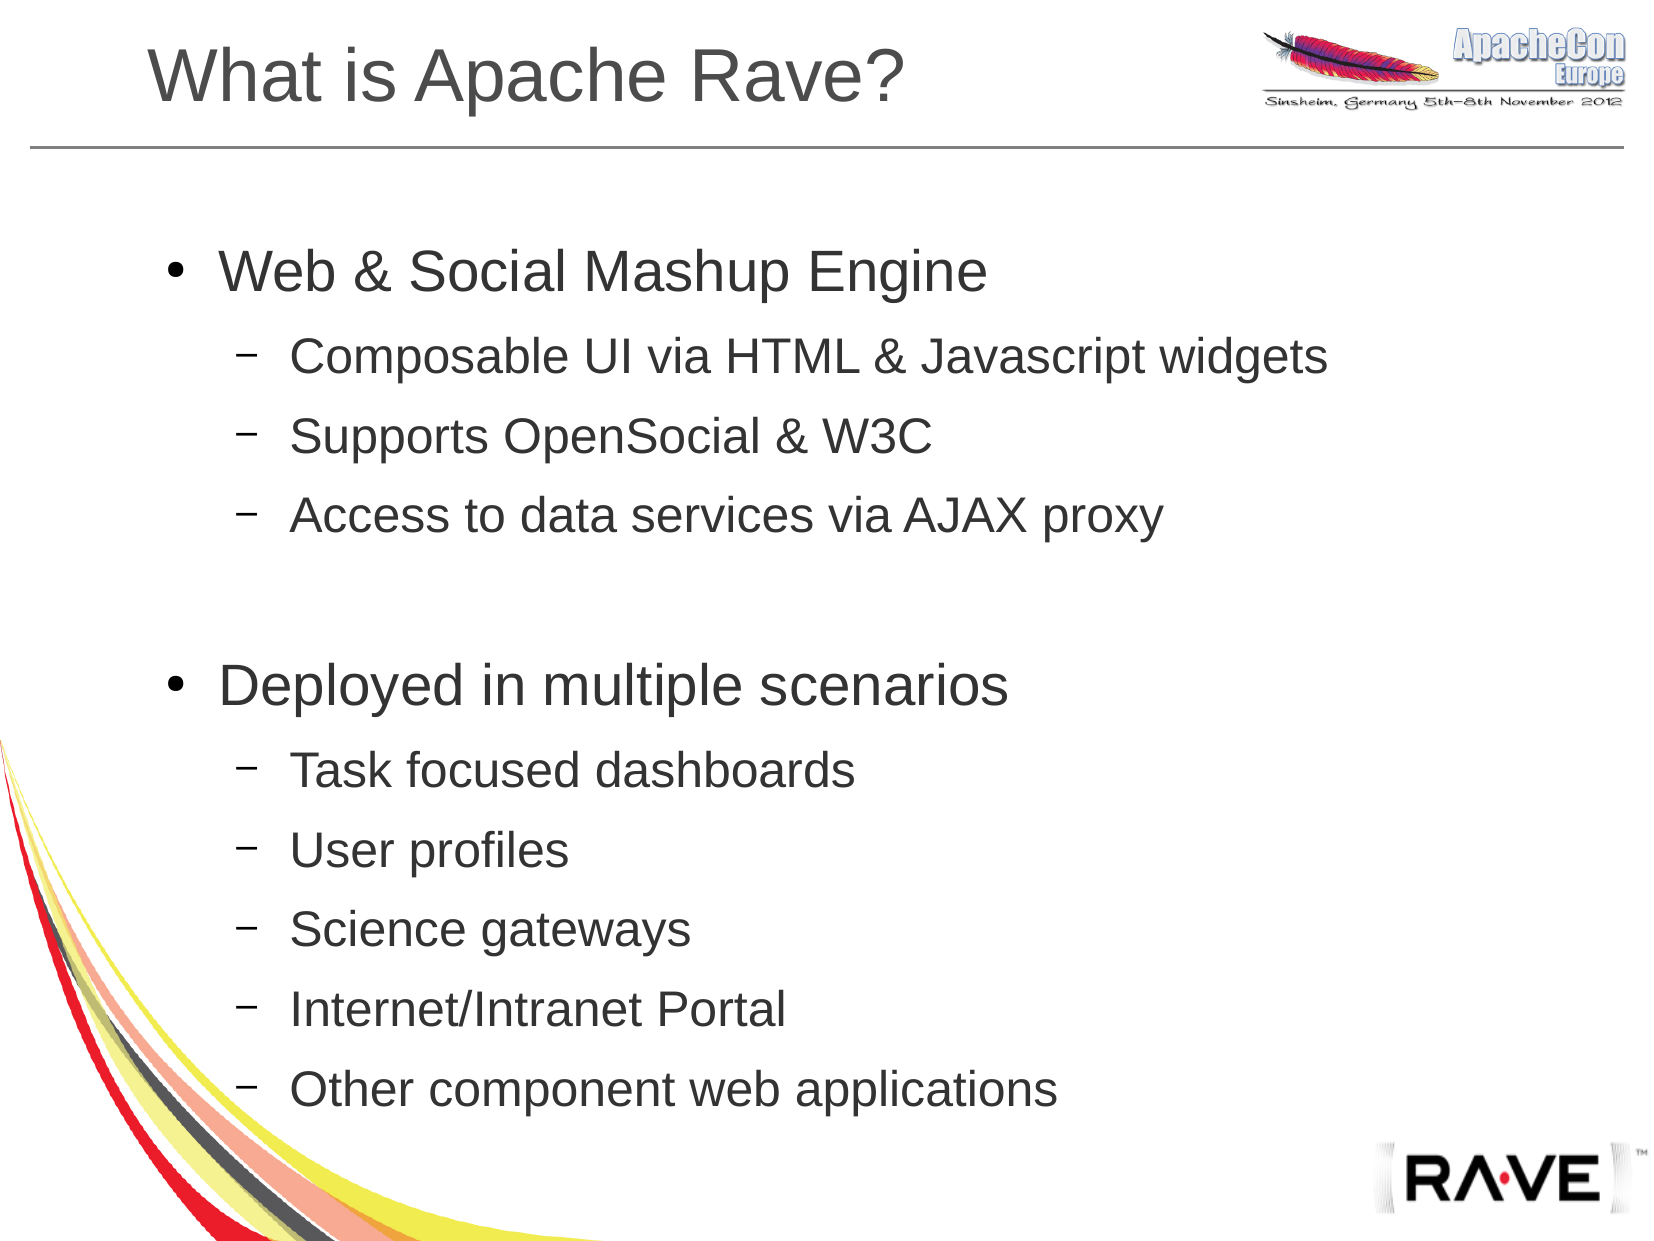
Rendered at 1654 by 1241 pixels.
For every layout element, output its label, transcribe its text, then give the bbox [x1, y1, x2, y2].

list Web & Social Mashup Engine Composable UI via HTML & Javascript widgets Supports OpenSocial & W3C Access to data services via AJAX proxy Deployed in multiple scenarios Task focused dashboards User profiles Science gateways Internet/Intranet Portal Other component web applications [147, 239, 1595, 1117]
title What is Apache Rave? [147, 26, 1506, 125]
picture [0, 0, 1654, 1241]
